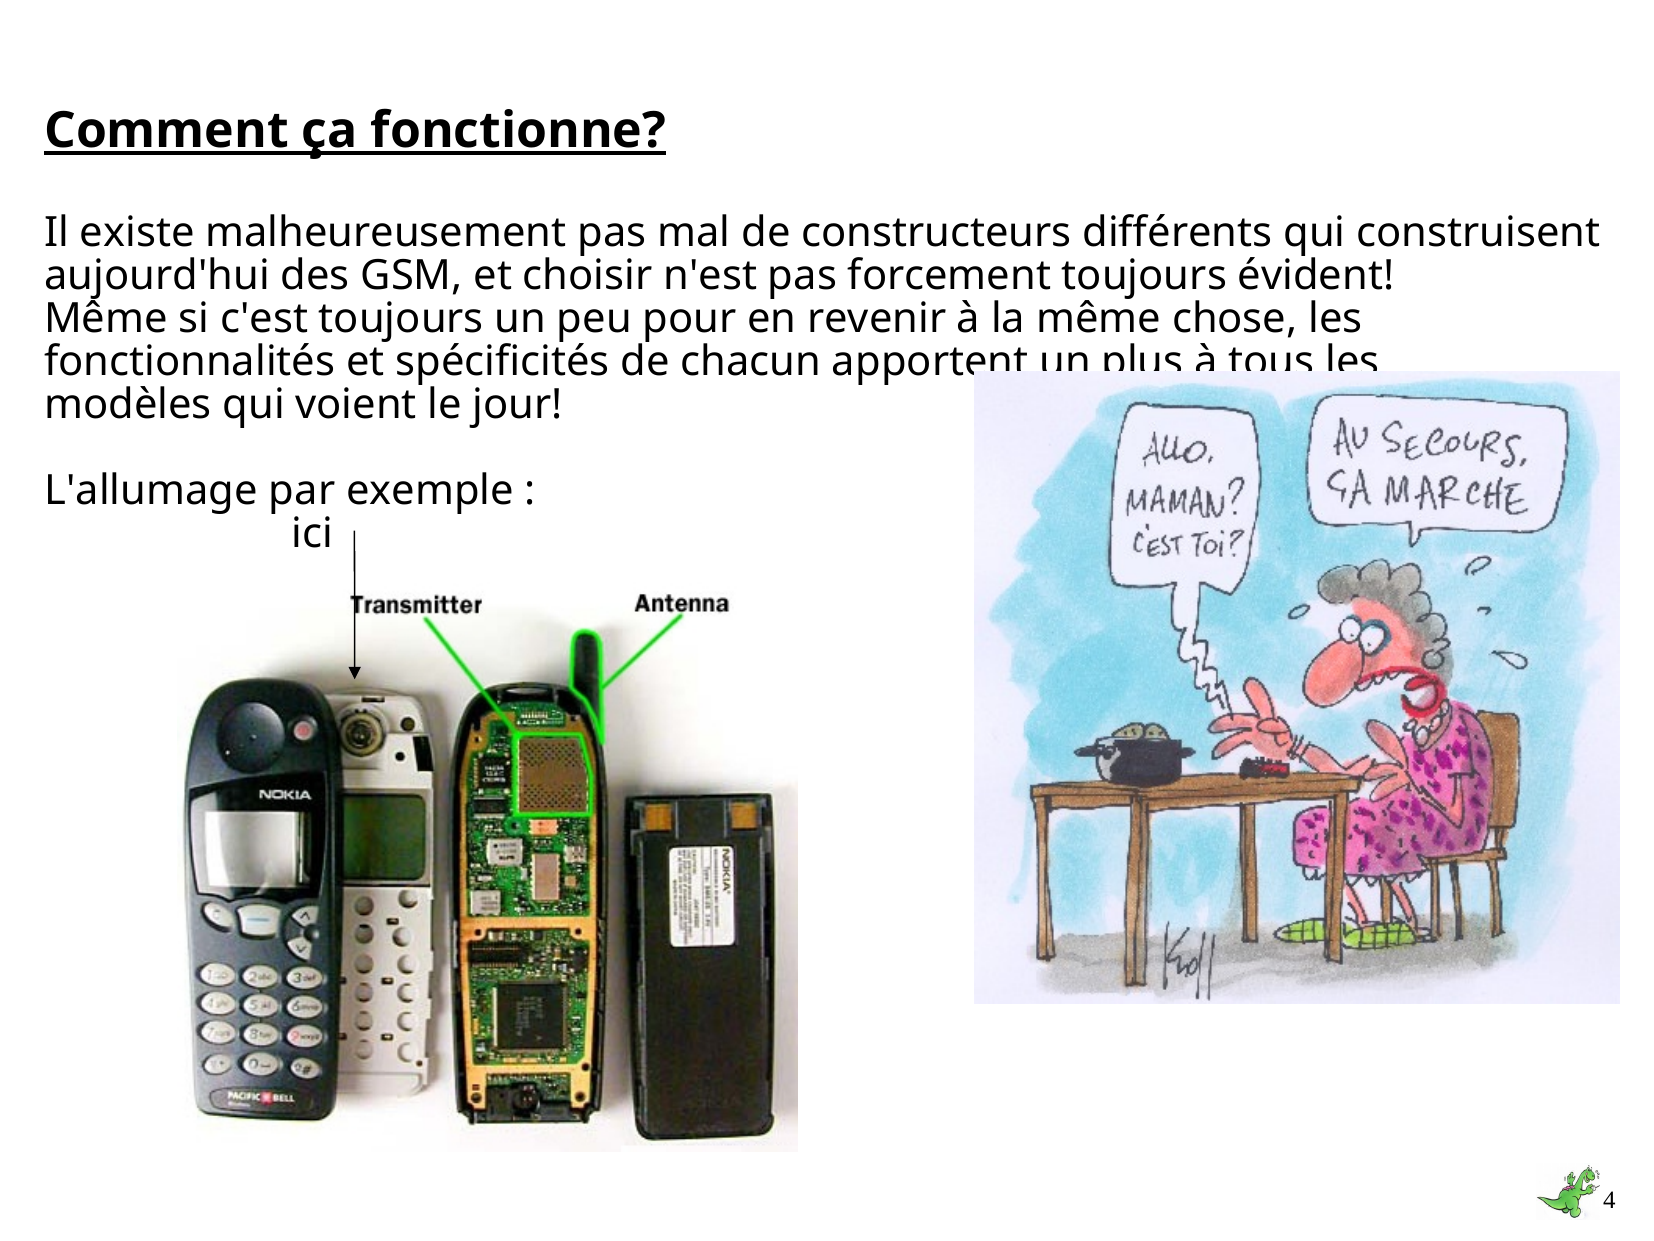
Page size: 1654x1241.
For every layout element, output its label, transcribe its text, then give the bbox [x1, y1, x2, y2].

picture [974, 371, 1620, 1004]
text_box 4 [1603, 1186, 1632, 1214]
picture [1536, 1163, 1600, 1220]
text_box Comment ça fonctionne? Il existe malheureusement pas mal de constructeurs différents qui construisent aujourd'hui des GSM, et choisir n'est pas forcement toujours évident! Même si c'est toujours un peu pour en revenir à la même chose, les fonctionnalités et spécificités de chacun apportent un plus à tous les modèles qui voient le jour! L'allumage par exemple : ici [29, 59, 1624, 547]
picture [177, 582, 798, 1152]
